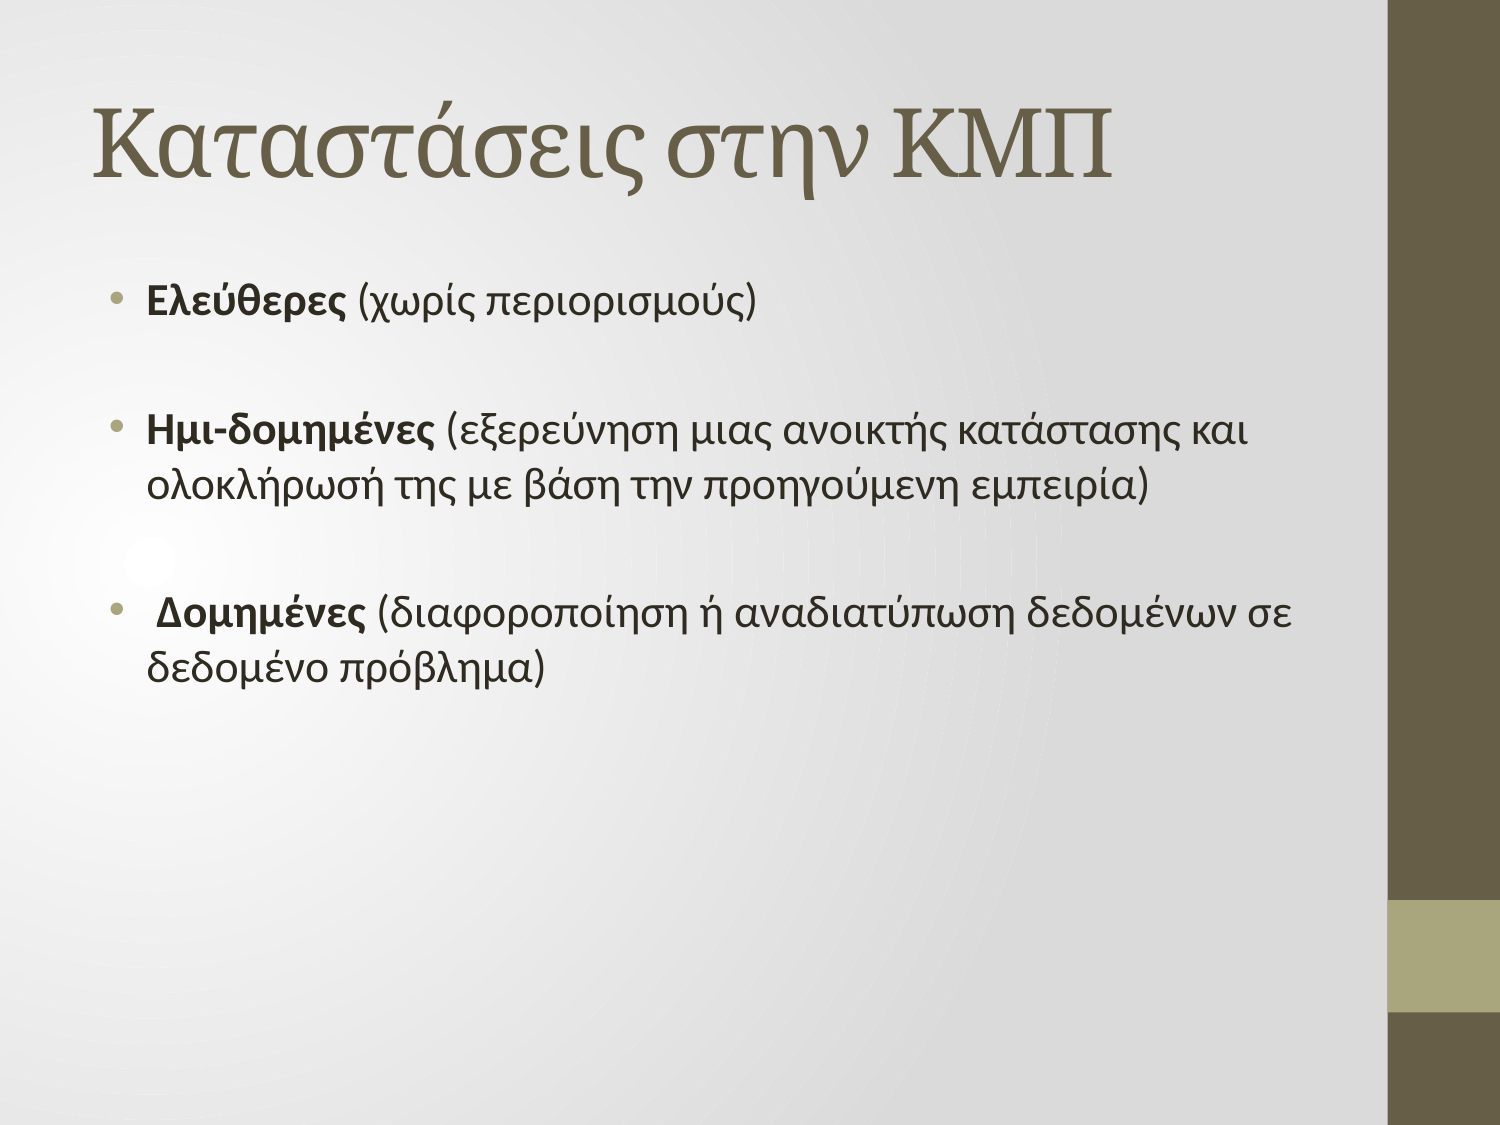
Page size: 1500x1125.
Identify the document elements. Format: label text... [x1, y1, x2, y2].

title Καταστάσεις στην ΚΜΠ [75, 45, 1325, 233]
list Ελεύθερες (χωρίς περιορισμούς) Ημι-δομημένες (εξερεύνηση μιας ανοικτής κατάστασης και ολοκλήρωσή της με βάση την προηγούμενη εμπειρία) Δομημένες (διαφοροποίηση ή αναδιατύπωση δεδομένων σε δεδομένο πρόβλημα) [75, 262, 1325, 1050]
